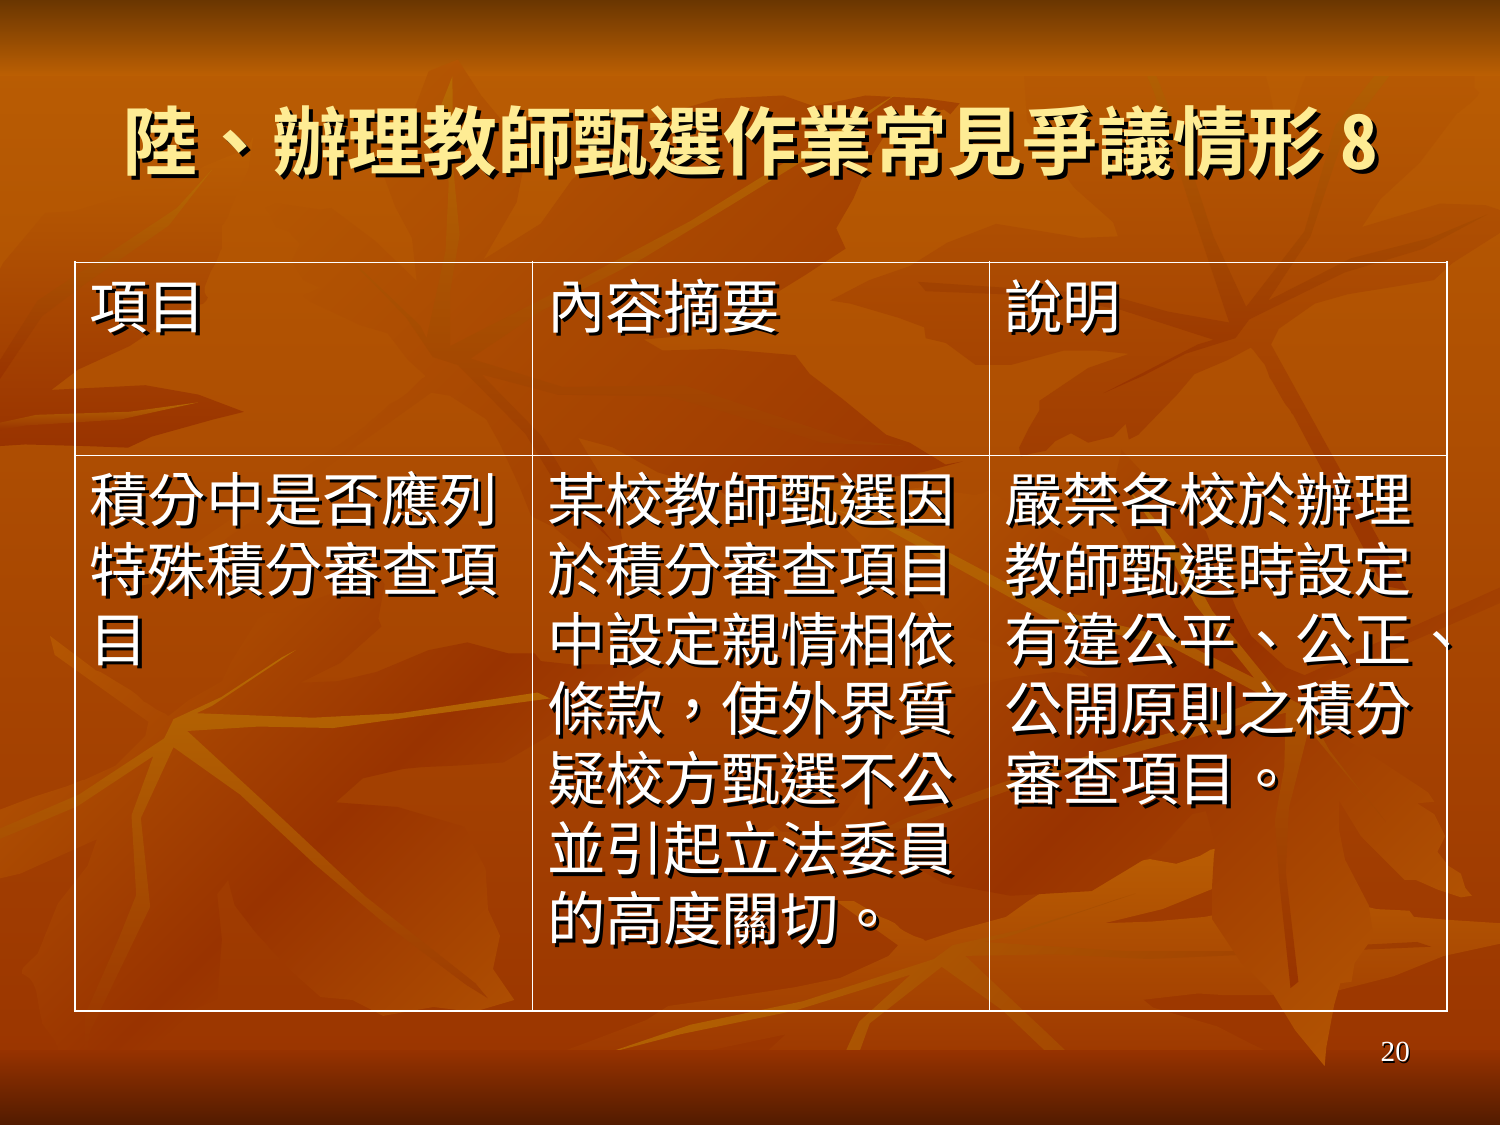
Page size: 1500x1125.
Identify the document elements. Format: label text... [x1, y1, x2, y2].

table_header 內容摘要 [533, 263, 989, 455]
table_header 說明 [990, 263, 1446, 455]
table_cell 某校教師甄選因於積分審查項目中設定親情相依條款，使外界質疑校方甄選不公並引起立法委員的高度關切。 [533, 456, 989, 1010]
table_header 項目 [76, 263, 532, 455]
title 陸、辦理教師甄選作業常見爭議情形8 [75, 45, 1426, 234]
table_cell 嚴禁各校於辦理教師甄選時設定有違公平、公正、公開原則之積分審查項目。 [990, 456, 1446, 1010]
table_cell 積分中是否應列特殊積分審查項目 [76, 456, 532, 1010]
